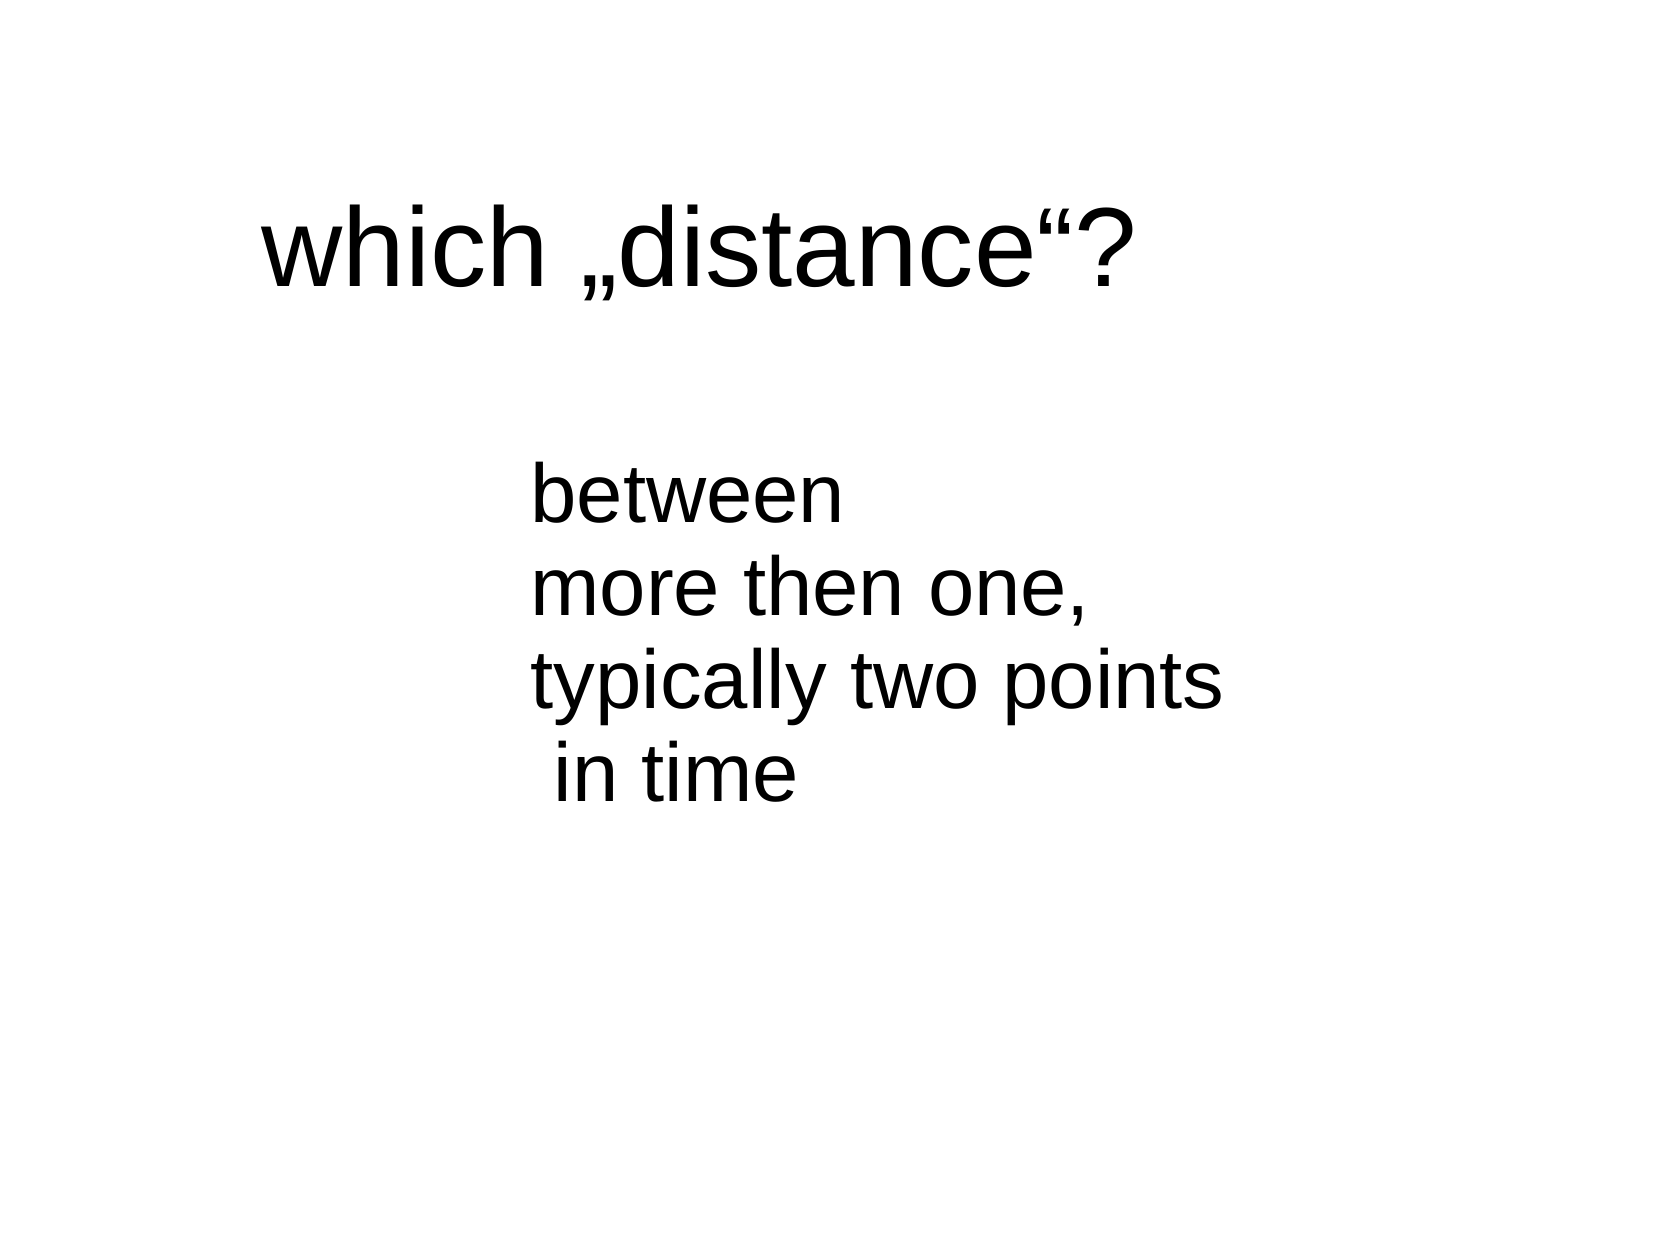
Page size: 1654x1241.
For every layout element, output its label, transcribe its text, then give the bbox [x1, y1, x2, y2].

text_box which „distance“? [246, 177, 1276, 324]
text_box between more then one, typically two points in time [515, 439, 1357, 843]
